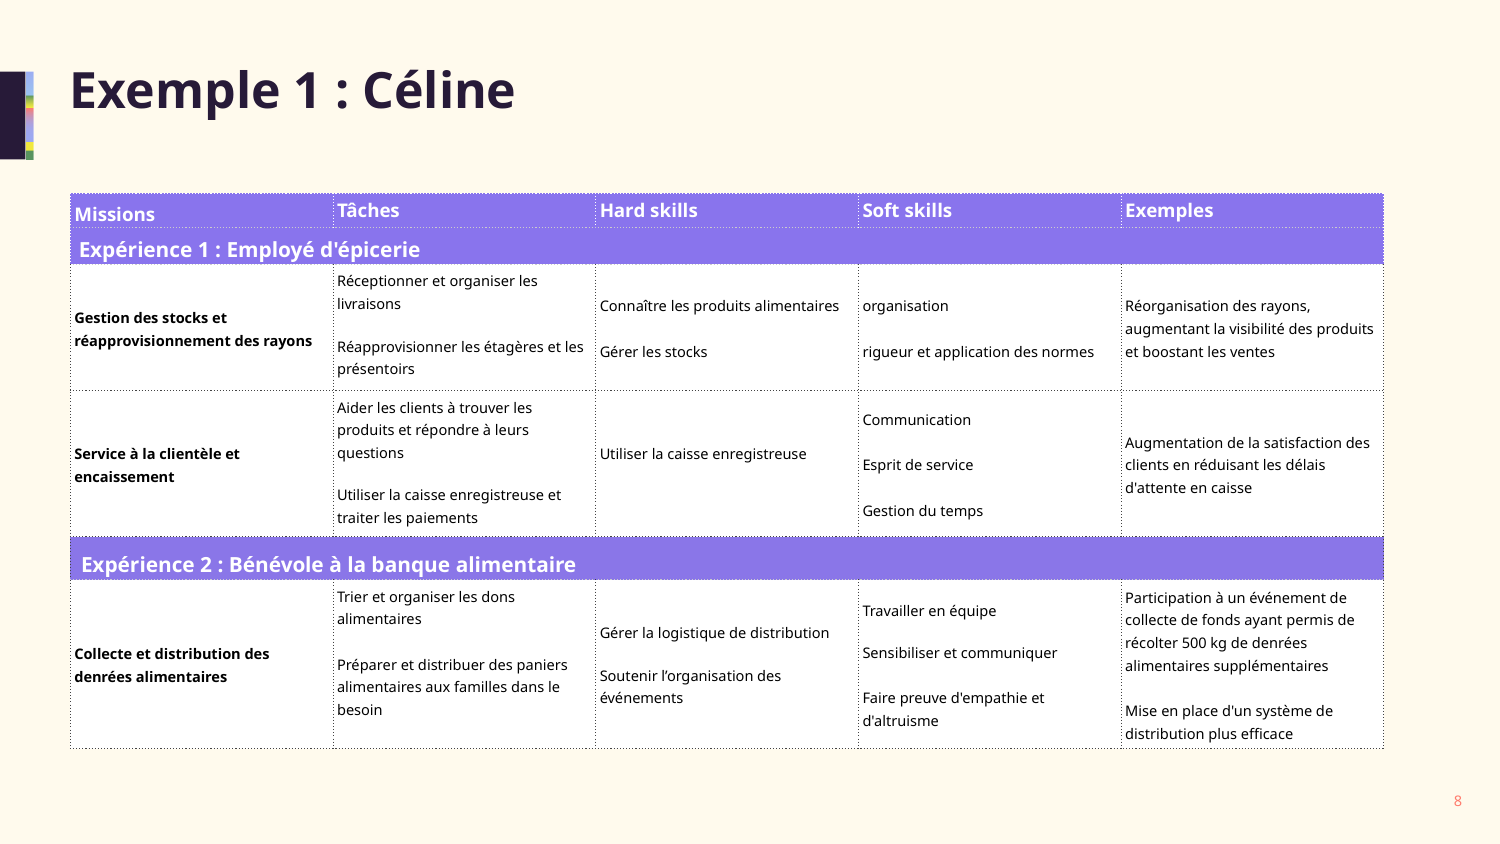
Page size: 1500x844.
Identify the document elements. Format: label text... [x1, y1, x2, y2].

table_header Tâches [333, 193, 596, 227]
table_cell Travailler en équipe Sensibiliser et communiquer Faire preuve d'empathie et d'altruisme [858, 580, 1121, 749]
table_header Hard skills [596, 193, 858, 227]
table_cell organisation rigueur et application des normes [858, 264, 1121, 391]
table_cell Utiliser la caisse enregistreuse [596, 391, 858, 537]
table_cell Expérience 1 : Employé d'épicerie [70, 227, 1384, 264]
table_cell Collecte et distribution des denrées alimentaires [70, 580, 333, 749]
slide_number <number> [1442, 556, 1474, 844]
table_header Missions [70, 193, 333, 227]
table_header Exemples [1121, 193, 1384, 227]
table_cell Service à la clientèle et encaissement [70, 391, 333, 537]
table_cell Réorganisation des rayons, augmentant la visibilité des produits et boostant les ventes [1121, 264, 1384, 391]
table_cell Réceptionner et organiser les livraisons Réapprovisionner les étagères et les présentoirs [333, 264, 596, 391]
title Exemple 1 : Céline [70, 70, 1418, 212]
table_cell Gérer la logistique de distribution Soutenir l’organisation des événements [596, 580, 858, 749]
table_cell Communication Esprit de service Gestion du temps [858, 391, 1121, 537]
table_cell Aider les clients à trouver les produits et répondre à leurs questions Utiliser la caisse enregistreuse et traiter les paiements [333, 391, 596, 537]
table_cell Connaître les produits alimentaires Gérer les stocks [596, 264, 858, 391]
table_cell Trier et organiser les dons alimentaires Préparer et distribuer des paniers alimentaires aux familles dans le besoin [333, 580, 596, 749]
table_cell Expérience 2 : Bénévole à la banque alimentaire [70, 537, 1384, 580]
table_cell Gestion des stocks et réapprovisionnement des rayons [70, 264, 333, 391]
picture [15, 66, 44, 166]
table_header Soft skills [858, 193, 1121, 227]
table_cell Augmentation de la satisfaction des clients en réduisant les délais d'attente en caisse [1121, 391, 1384, 537]
table_cell Participation à un événement de collecte de fonds ayant permis de récolter 500 kg de denrées alimentaires supplémentaires Mise en place d'un système de distribution plus efficace [1121, 580, 1384, 749]
